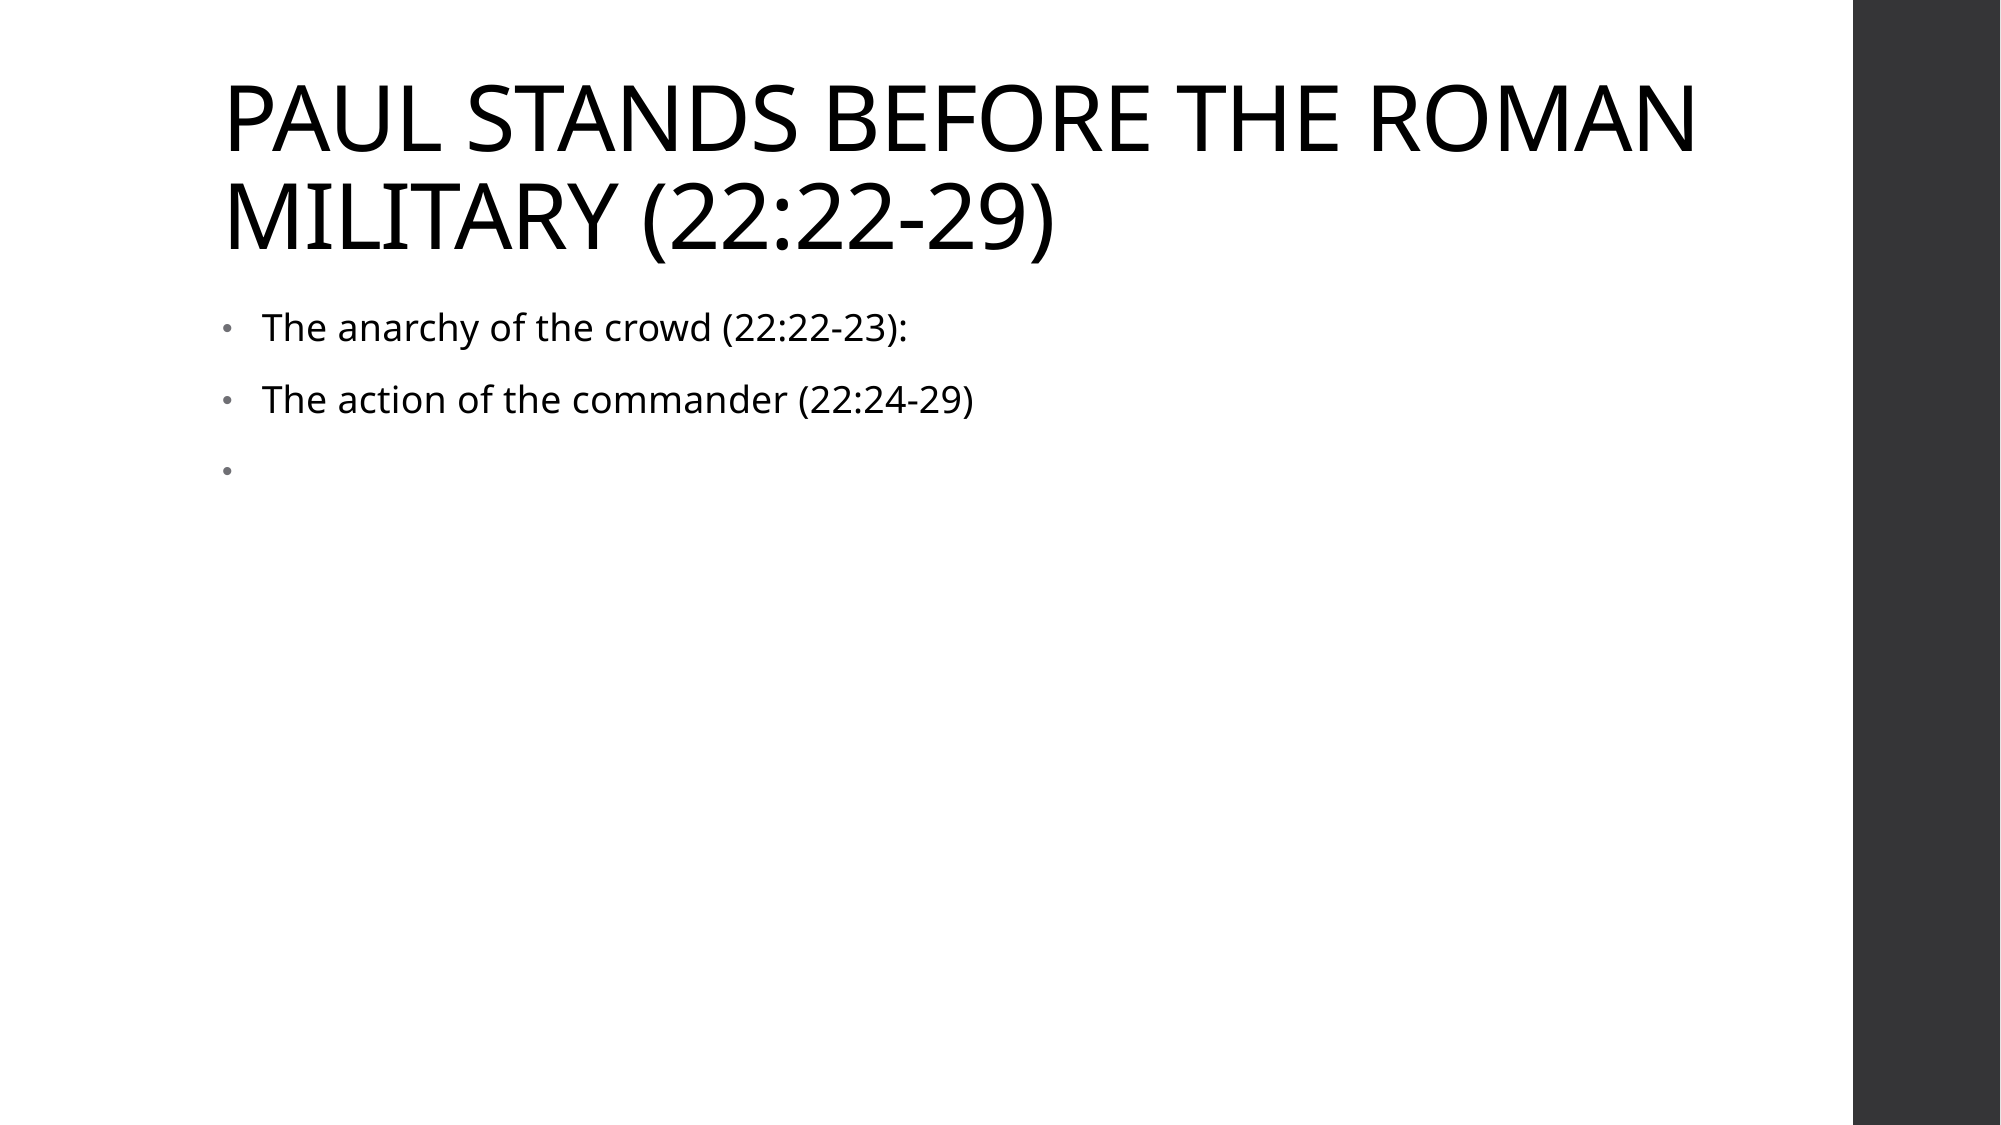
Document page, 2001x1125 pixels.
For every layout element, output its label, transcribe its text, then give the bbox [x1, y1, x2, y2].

title PAUL STANDS BEFORE THE ROMAN MILITARY (22:22-29) [206, 60, 1797, 278]
list The anarchy of the crowd (22:22-23): The action of the commander (22:24-29) [206, 299, 1617, 1014]
